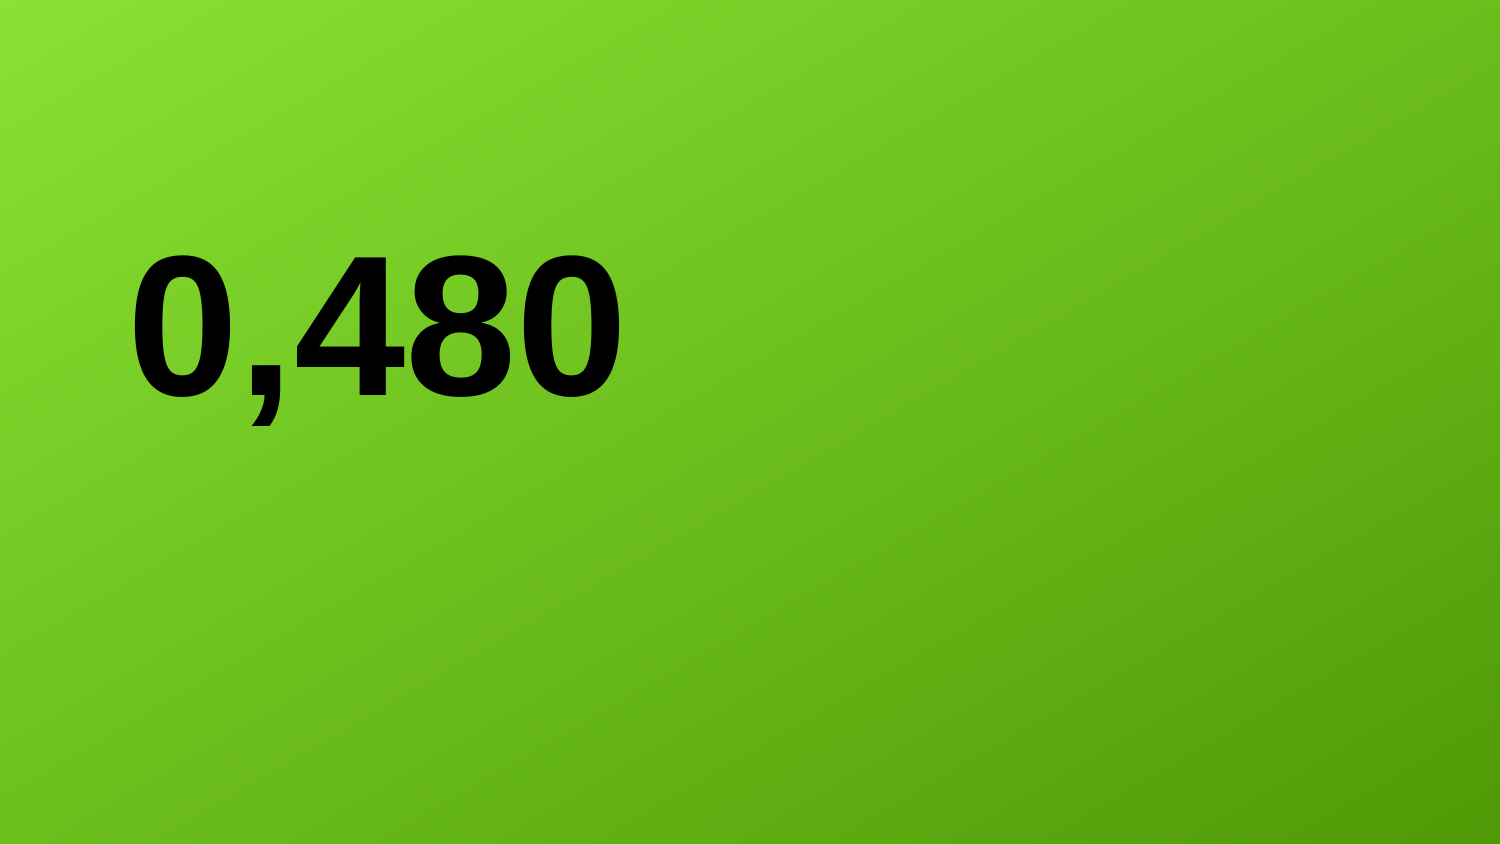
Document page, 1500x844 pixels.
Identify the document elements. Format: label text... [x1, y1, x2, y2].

title 0,480 [112, 259, 1388, 450]
